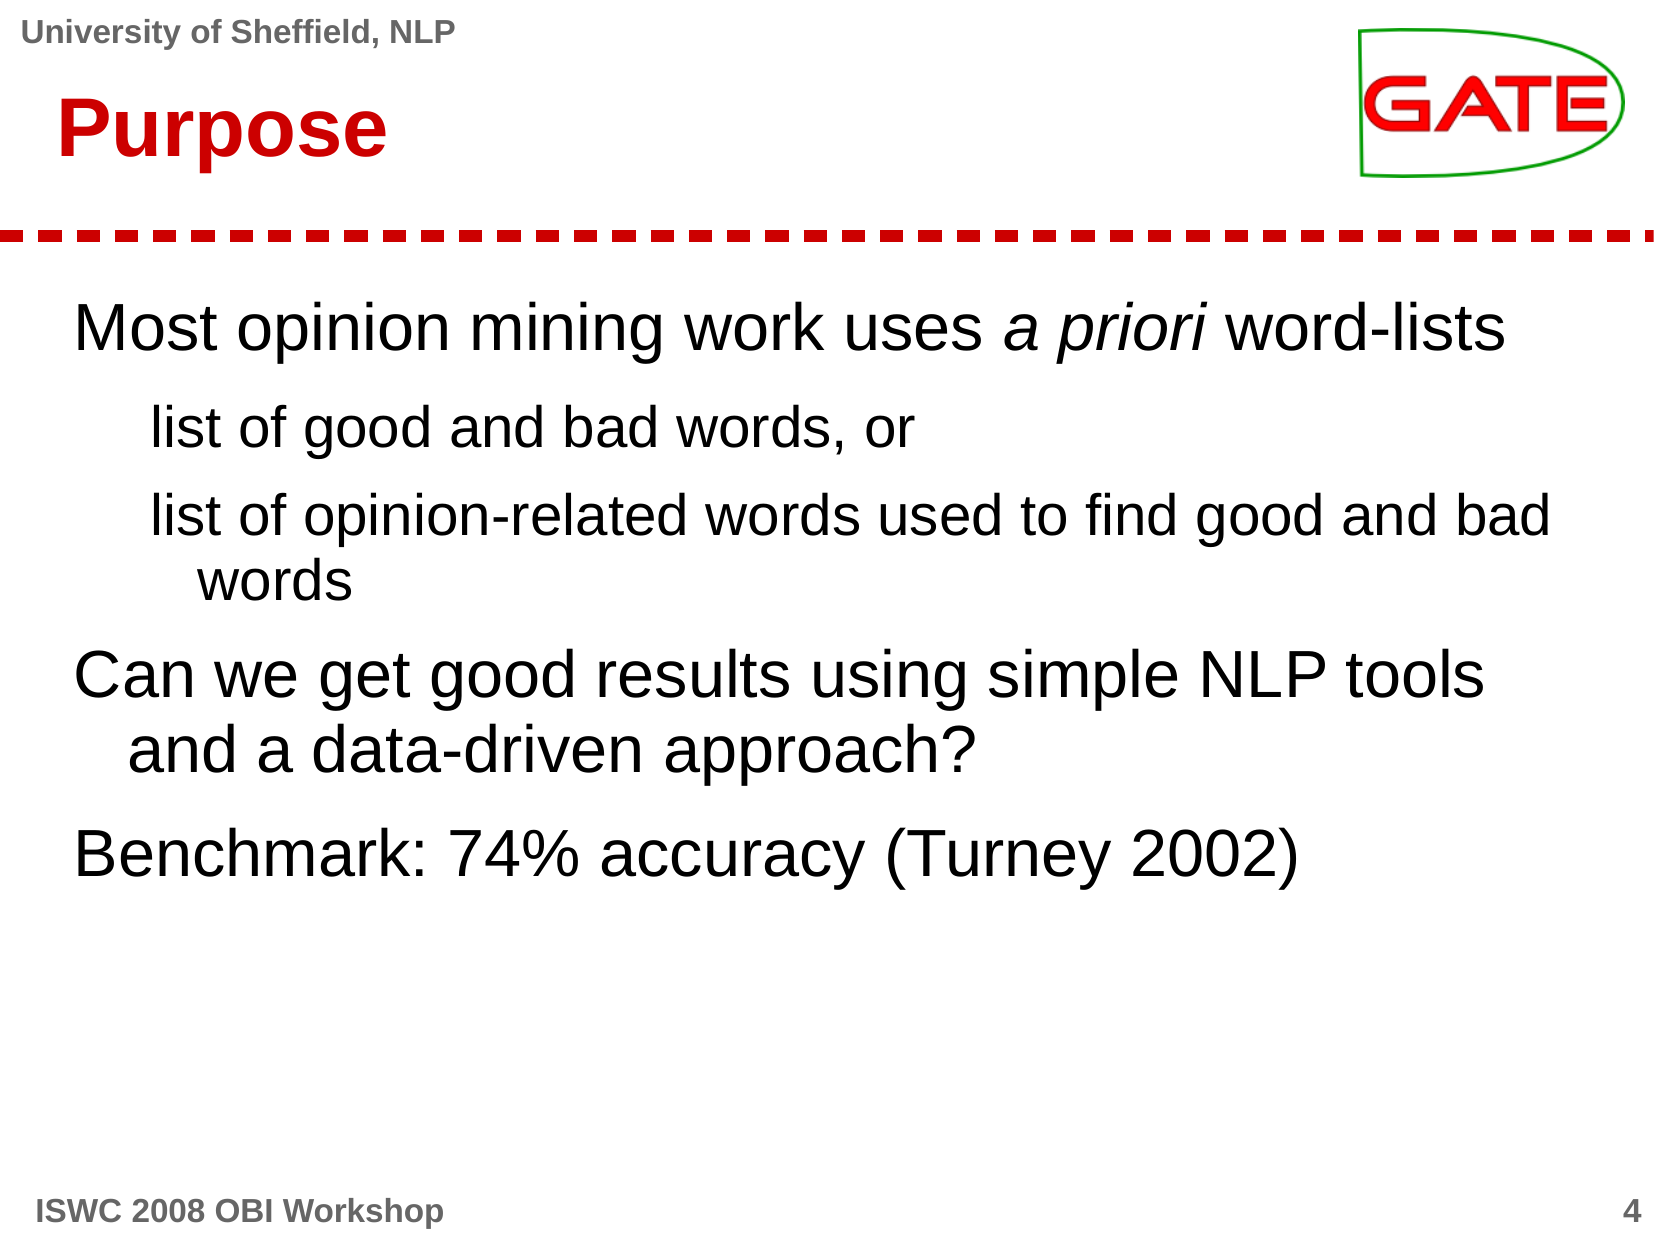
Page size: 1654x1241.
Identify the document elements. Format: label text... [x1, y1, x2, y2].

title Purpose [56, 49, 1120, 207]
list Most opinion mining work uses a priori word-lists list of good and bad words, or list of opinion-related words used to find good and bad words Can we get good results using simple NLP tools and a data-driven approach? Benchmark: 74% accuracy (Turney 2002) [56, 290, 1598, 1109]
picture [1358, 28, 1625, 178]
